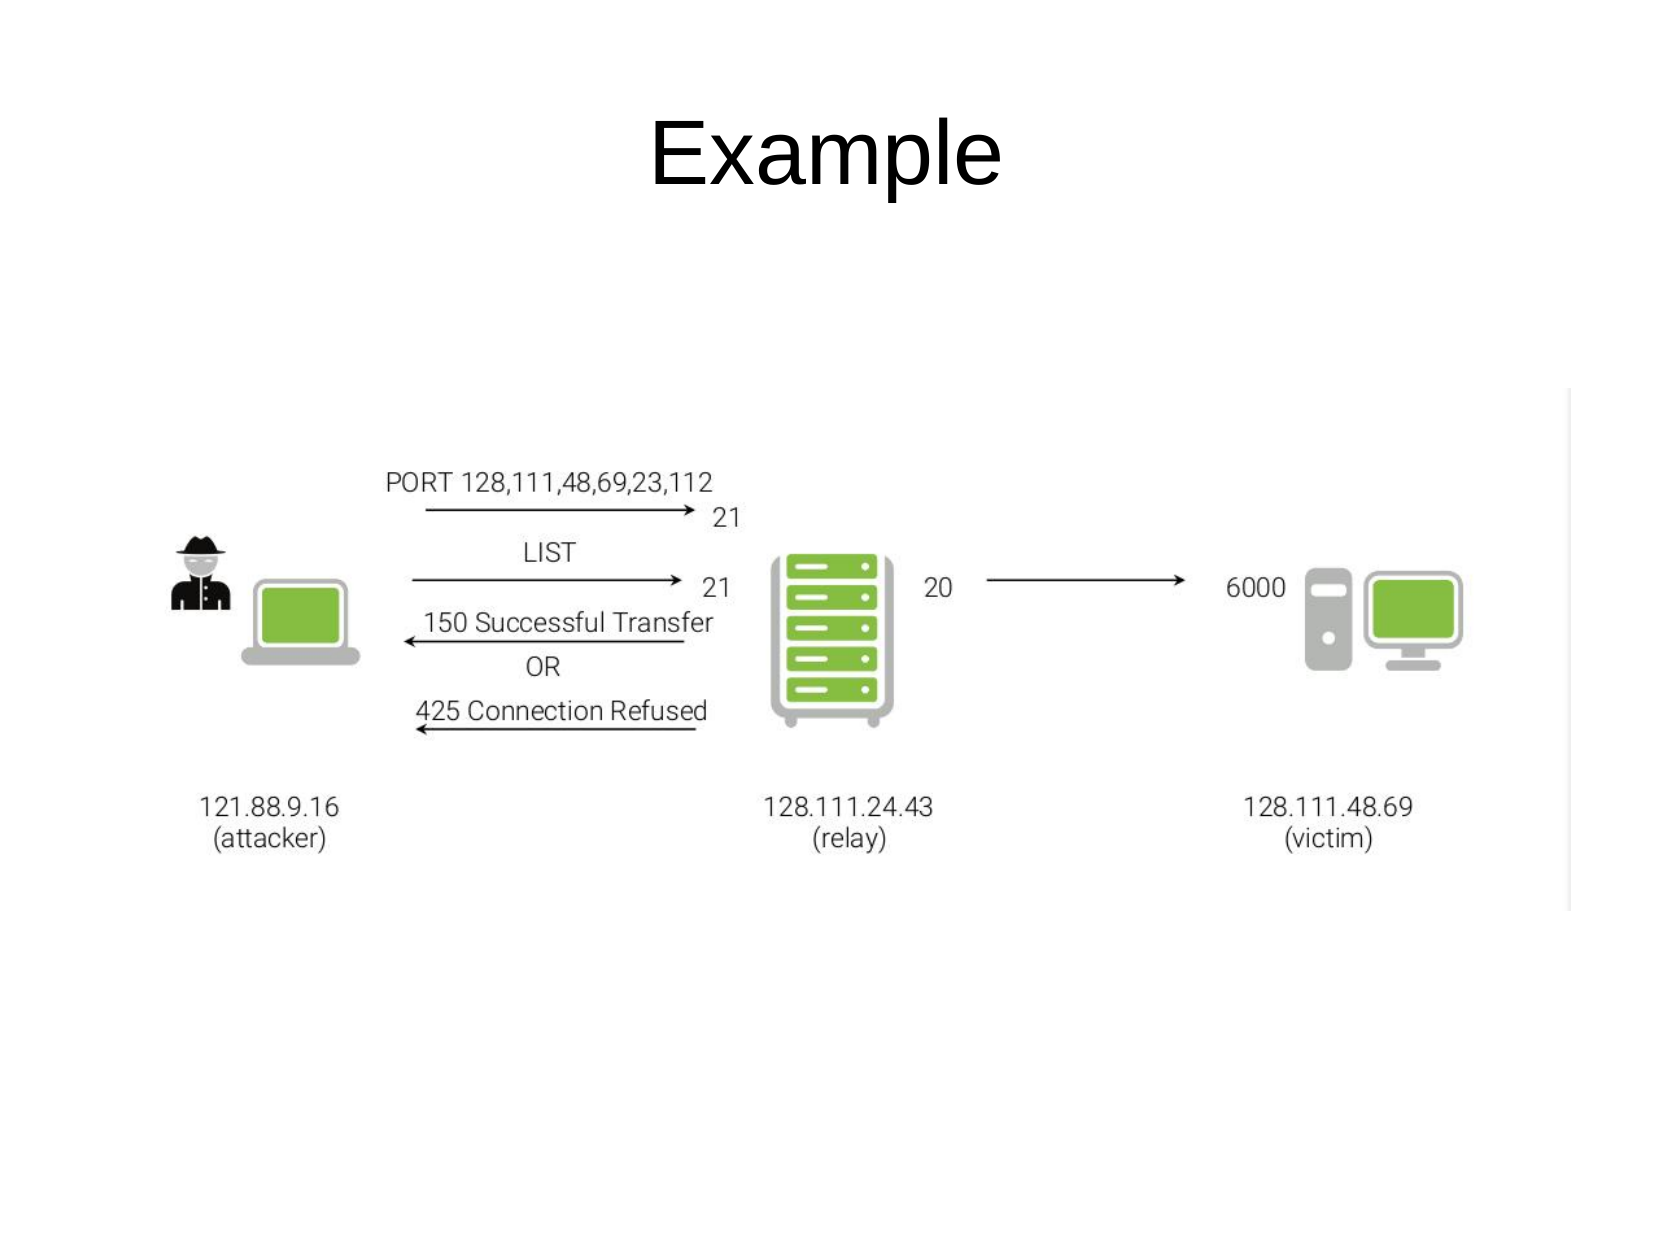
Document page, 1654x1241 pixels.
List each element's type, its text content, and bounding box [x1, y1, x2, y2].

title Example [82, 49, 1571, 257]
picture [82, 388, 1571, 911]
